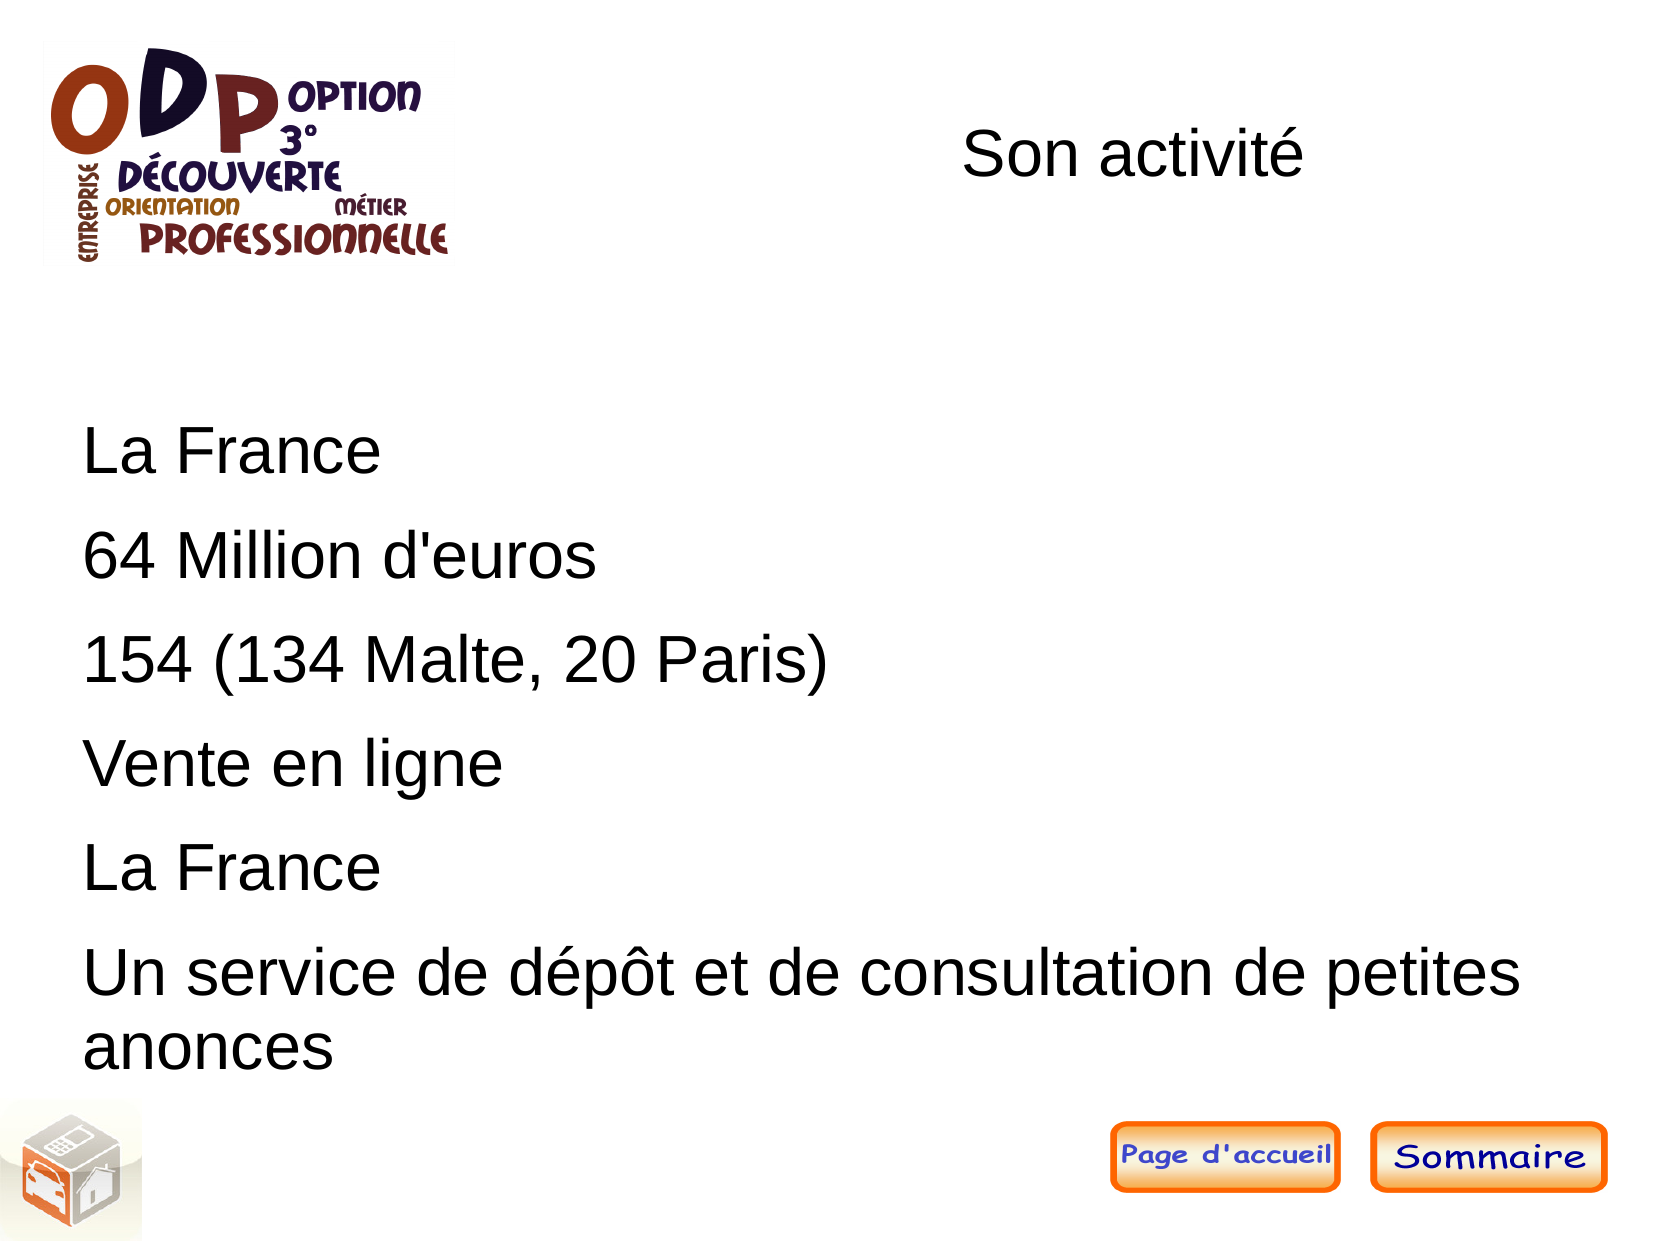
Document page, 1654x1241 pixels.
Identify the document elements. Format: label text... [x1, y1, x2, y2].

picture [1110, 1121, 1341, 1193]
picture [0, 1098, 142, 1241]
title Son activité [637, 49, 1630, 257]
picture [43, 41, 455, 266]
picture [1370, 1121, 1608, 1193]
list La France 64 Million d'euros 154 (134 Malte, 20 Paris) Vente en ligne La France Un service de dépôt et de consultation de petites anonces [82, 413, 1571, 1085]
